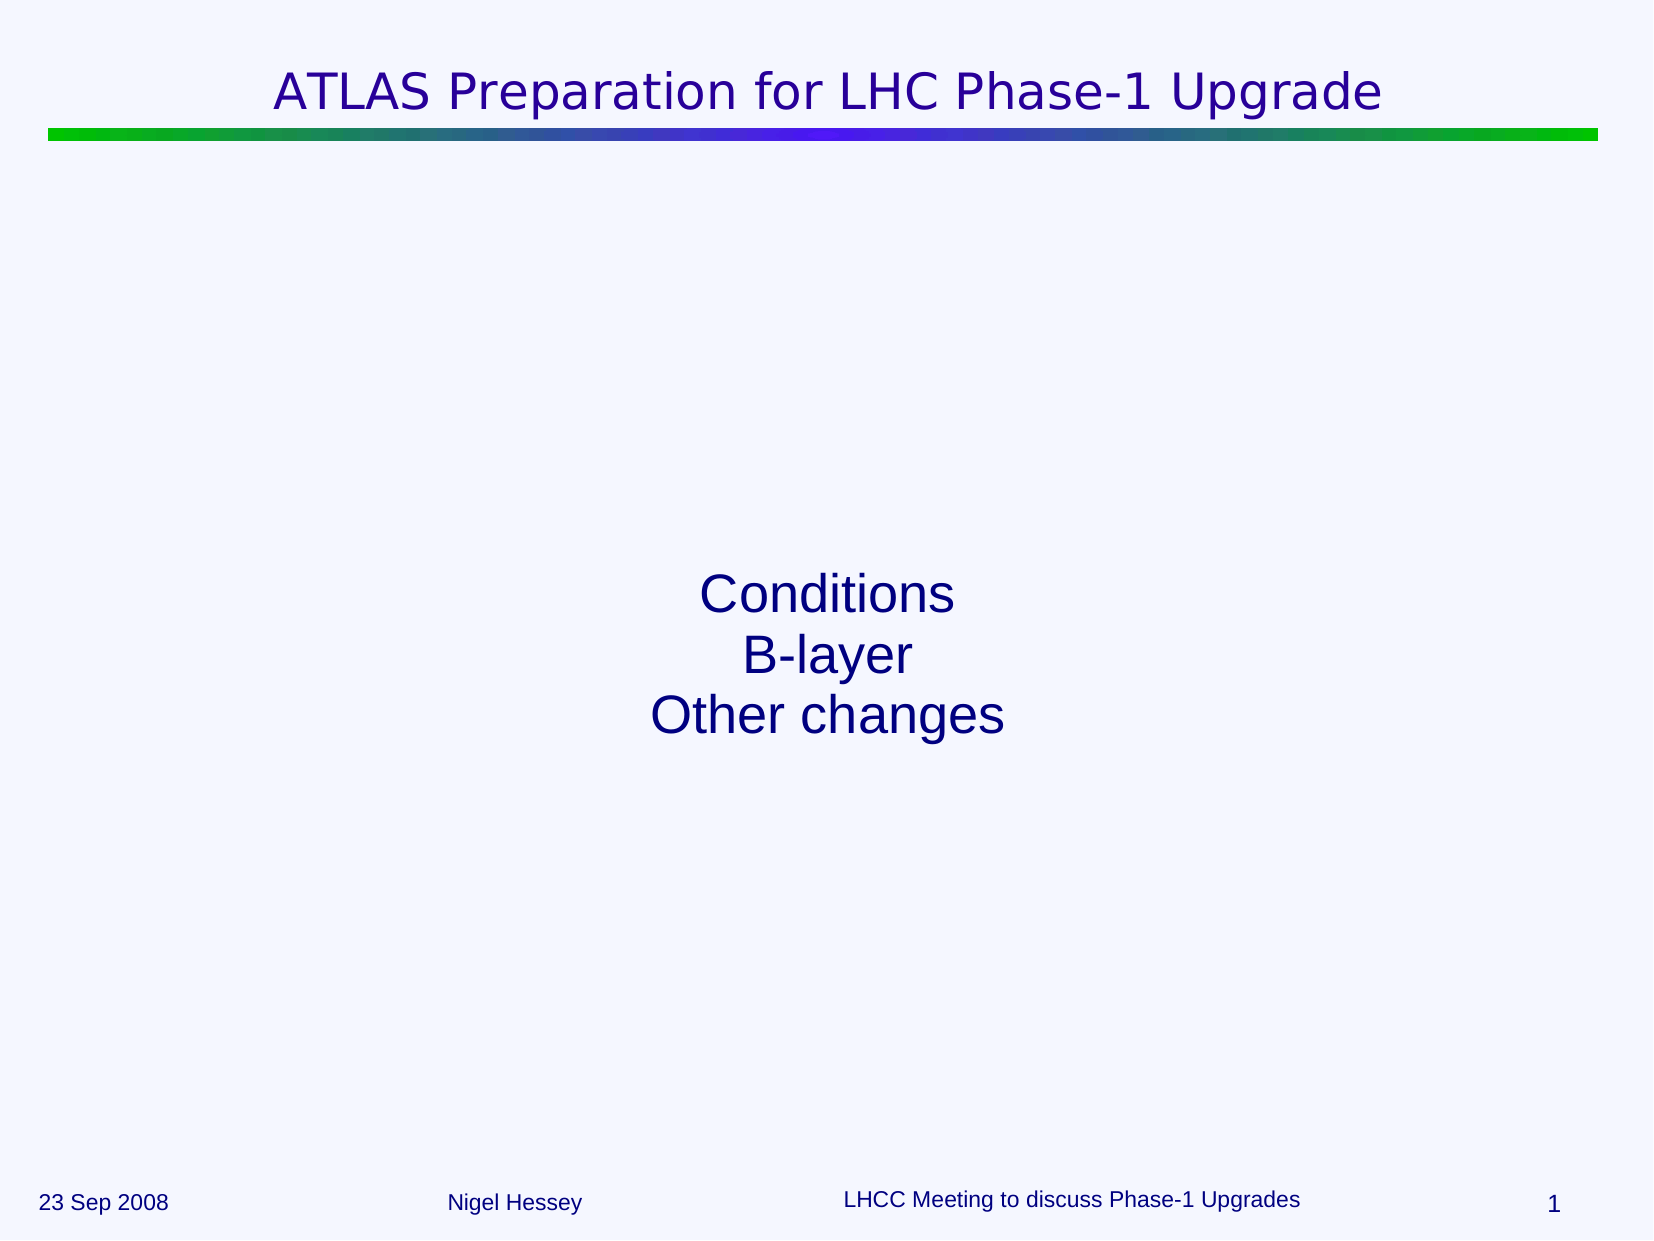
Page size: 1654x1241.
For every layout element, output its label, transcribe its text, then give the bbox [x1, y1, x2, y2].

subtitle Conditions B-layer Other changes [46, 209, 1611, 1161]
picture [1563, 128, 1598, 141]
title ATLAS Preparation for LHC Phase-1 Upgrade [95, 37, 1563, 146]
picture [48, 128, 95, 141]
